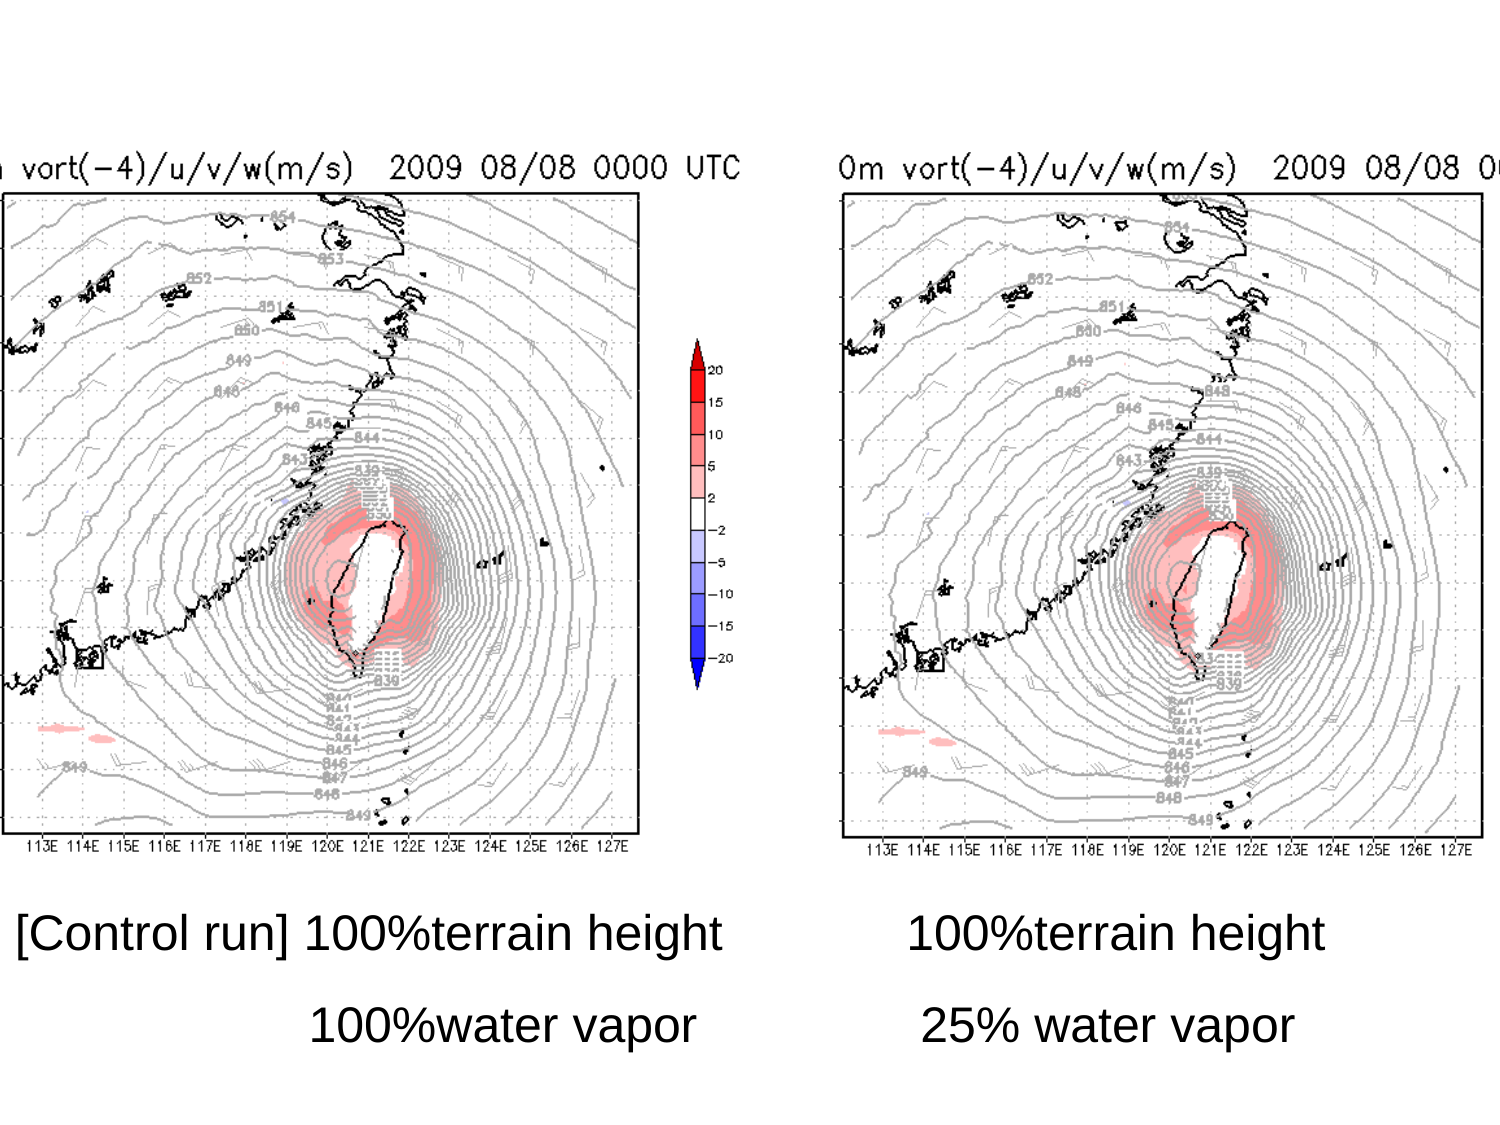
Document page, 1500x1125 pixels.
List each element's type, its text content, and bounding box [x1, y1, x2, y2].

picture [0, 125, 1500, 905]
text_box [Control run] 100%terrain height 100%water vapor [0, 893, 768, 1060]
text_box 100%terrain height 25% water vapor [891, 893, 1424, 1060]
